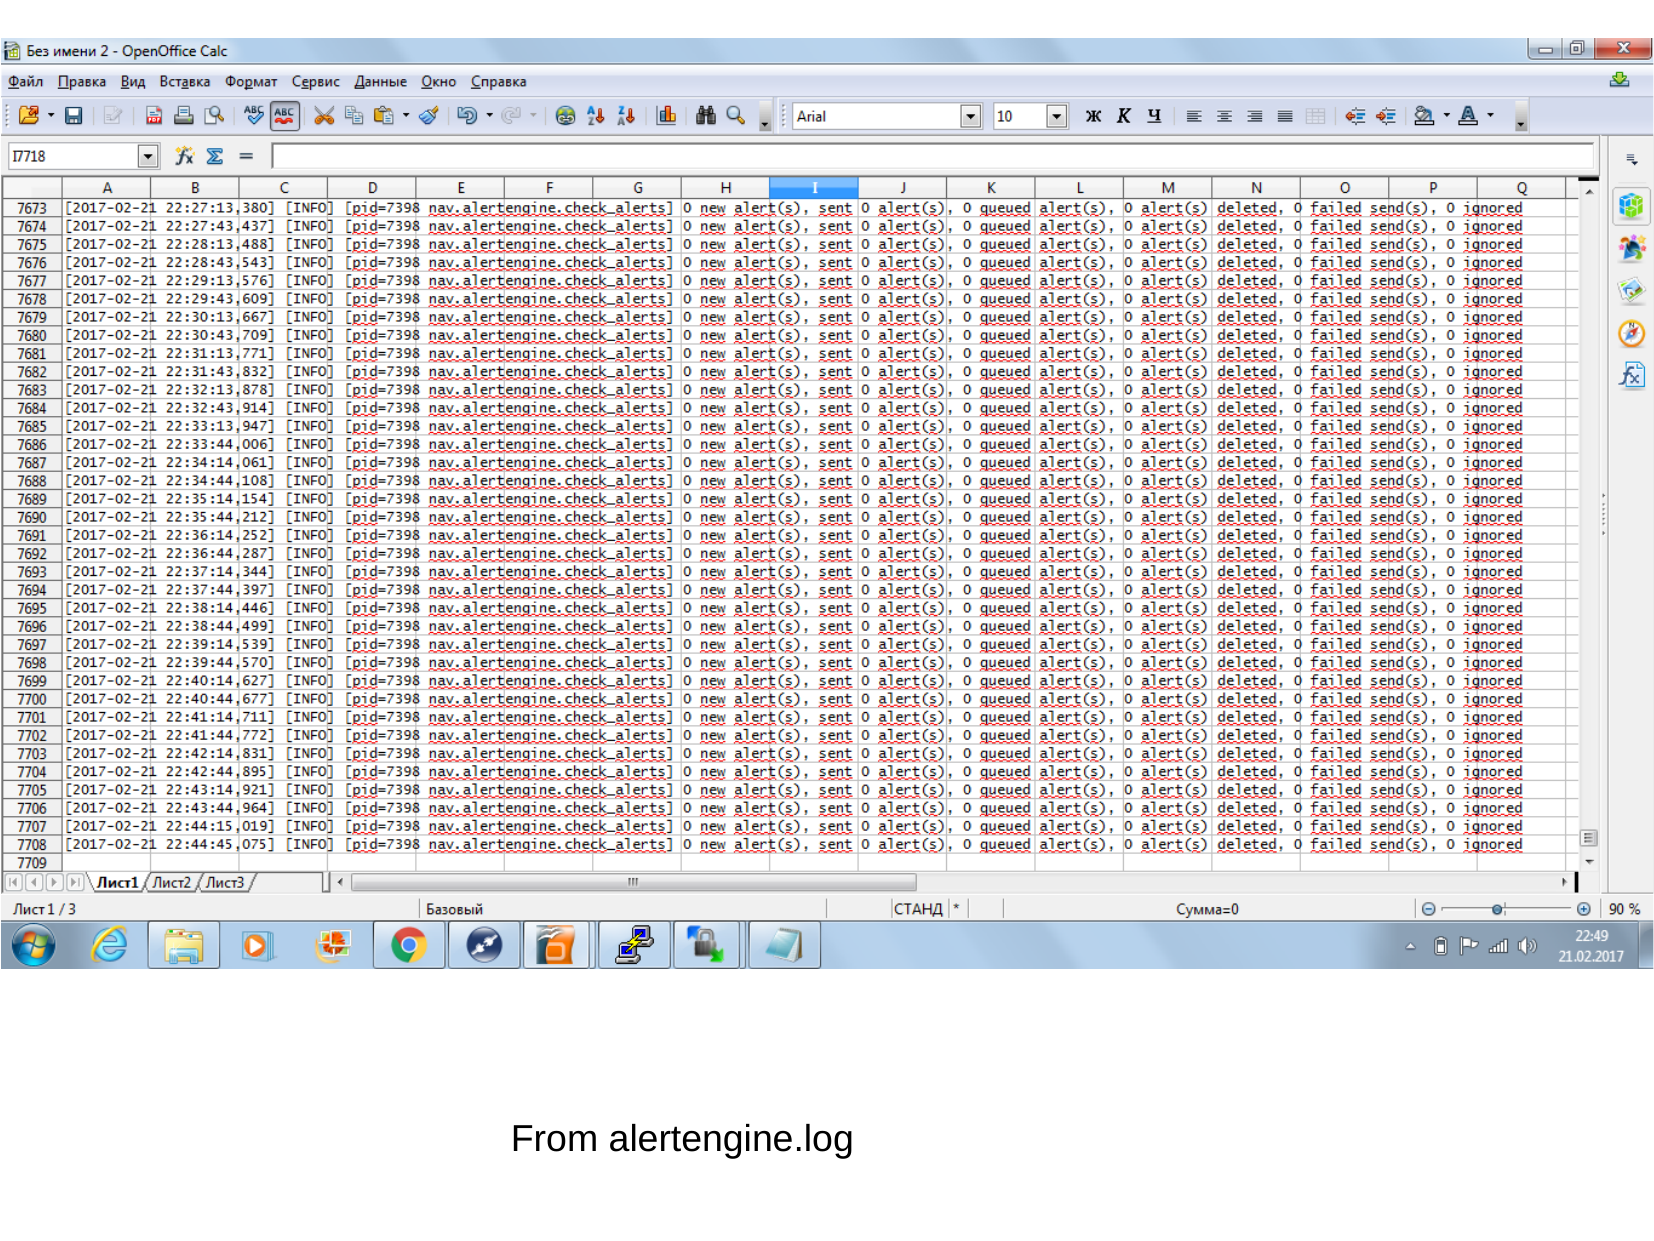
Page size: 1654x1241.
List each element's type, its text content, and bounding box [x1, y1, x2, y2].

picture [1, 38, 1654, 969]
text_box From alertengine.log [496, 1110, 869, 1168]
